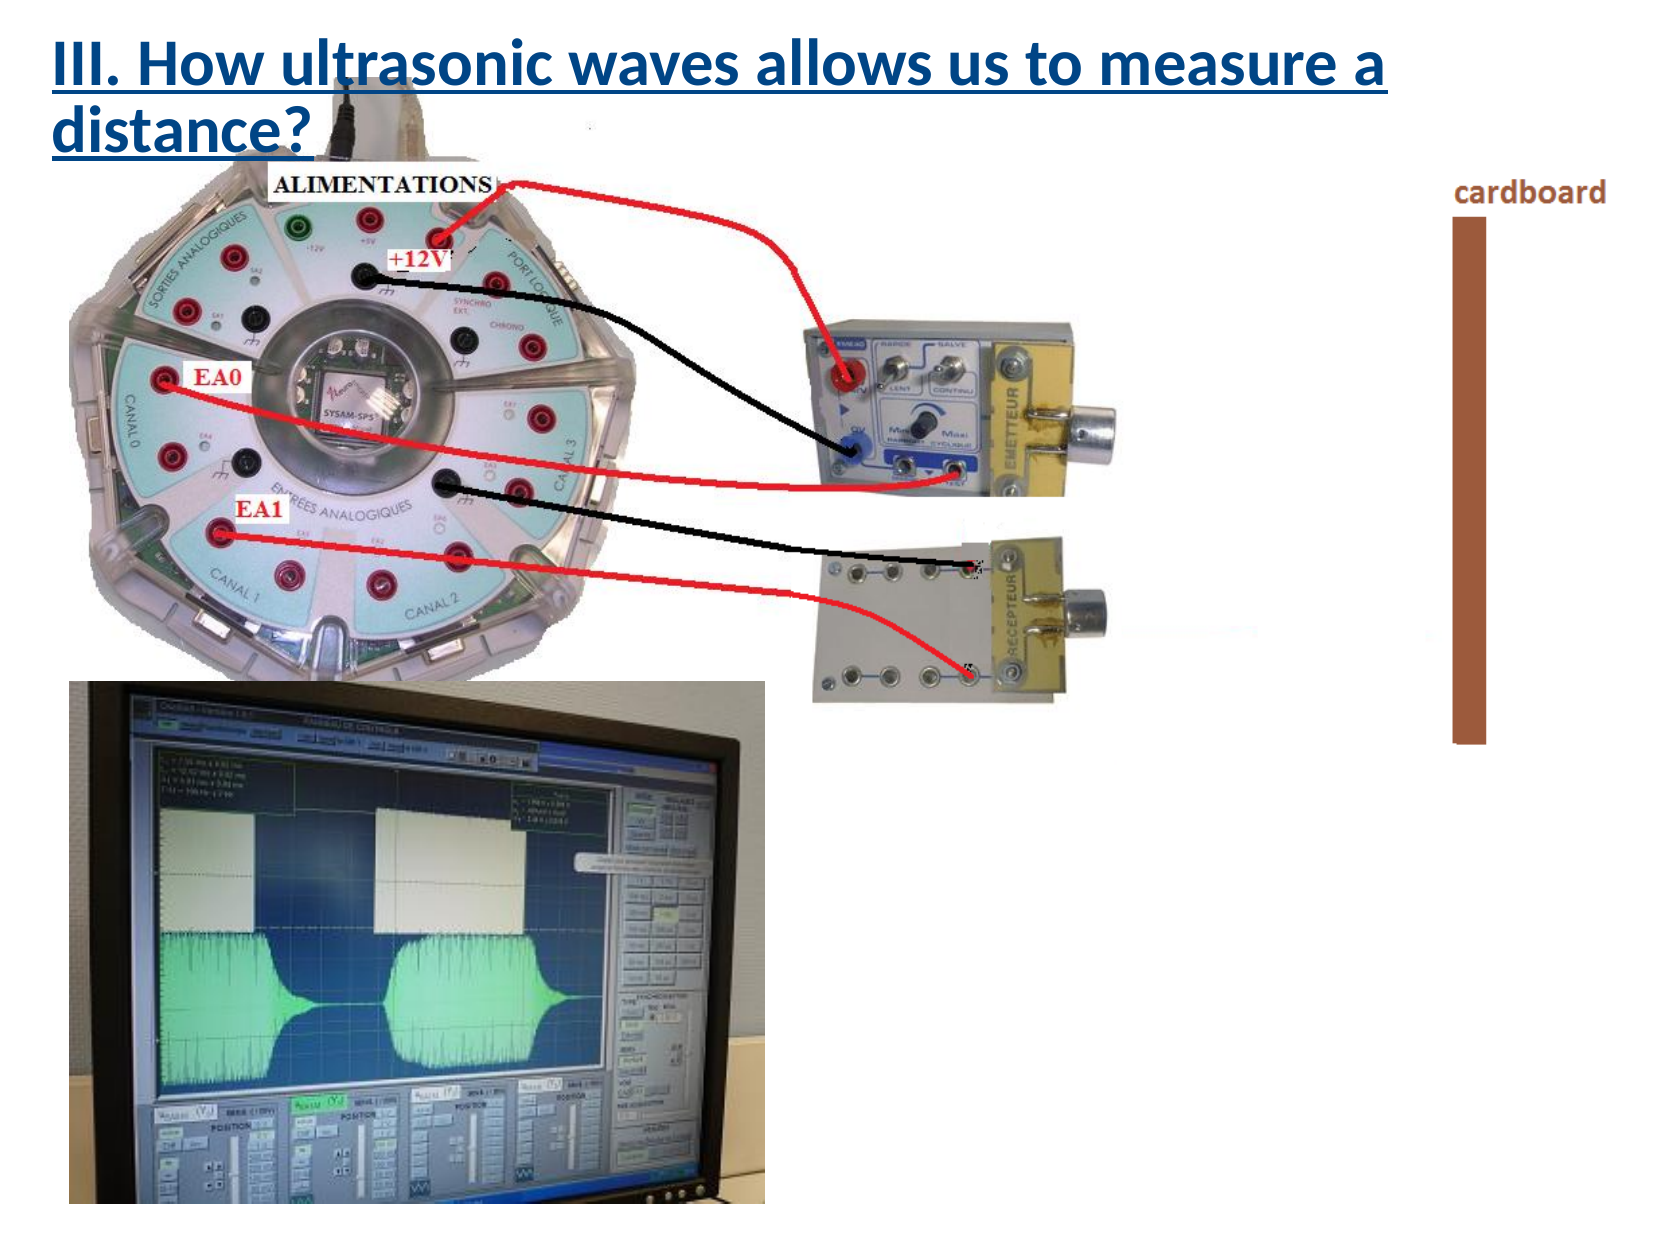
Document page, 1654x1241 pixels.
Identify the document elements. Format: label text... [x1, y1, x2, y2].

text_box III. How ultrasonic waves allows us to measure a distance? [36, 27, 1626, 206]
picture [69, 77, 1654, 1204]
